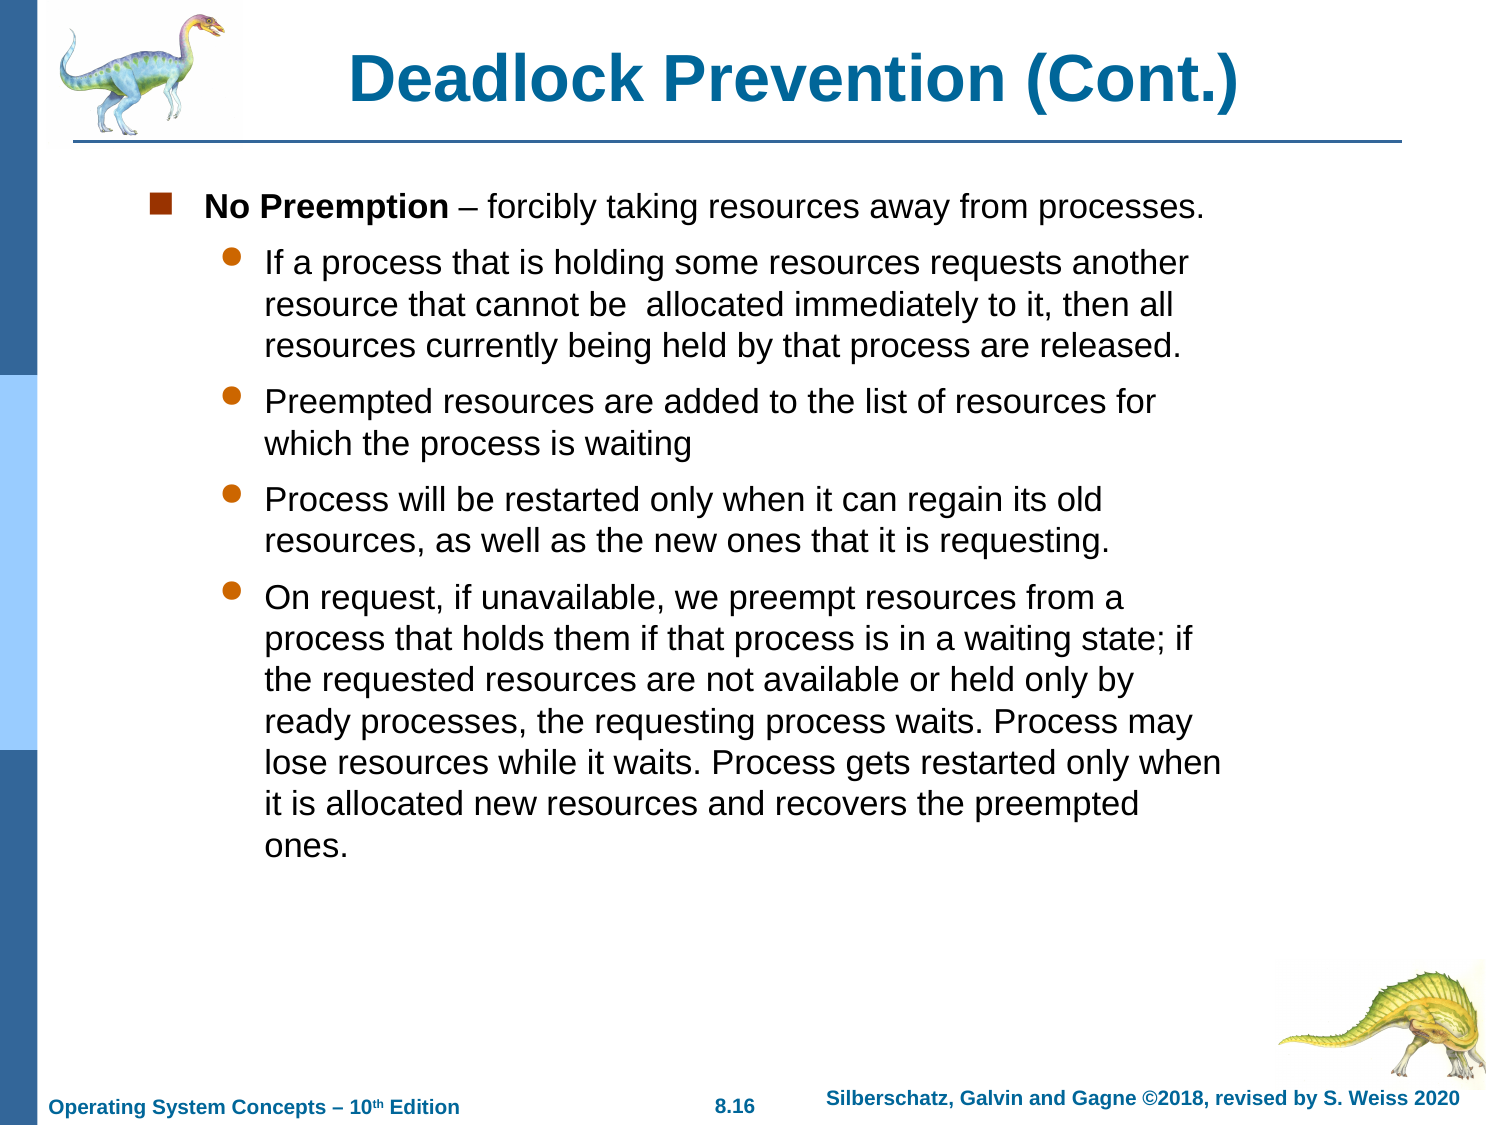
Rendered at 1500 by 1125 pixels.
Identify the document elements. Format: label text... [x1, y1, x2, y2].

picture [1275, 959, 1486, 1095]
picture [46, 0, 243, 149]
title Deadlock Prevention (Cont.) [164, 27, 1425, 122]
list No Preemption – forcibly taking resources away from processes. If a process that is holding some resources requests another resource that cannot be allocated immediately to it, then all resources currently being held by that process are released. Preempted resources are added to the list of resources for which the process is waiting Process will be restarted only when it can regain its old resources, as well as the new ones that it is requesting. On request, if unavailable, we preempt resources from a process that holds them if that process is in a waiting state; if the requested resources are not available or held only by ready processes, the requesting process waits. Process may lose resources while it waits. Process gets restarted only when it is allocated new resources and recovers the preempted ones. [137, 176, 1238, 906]
